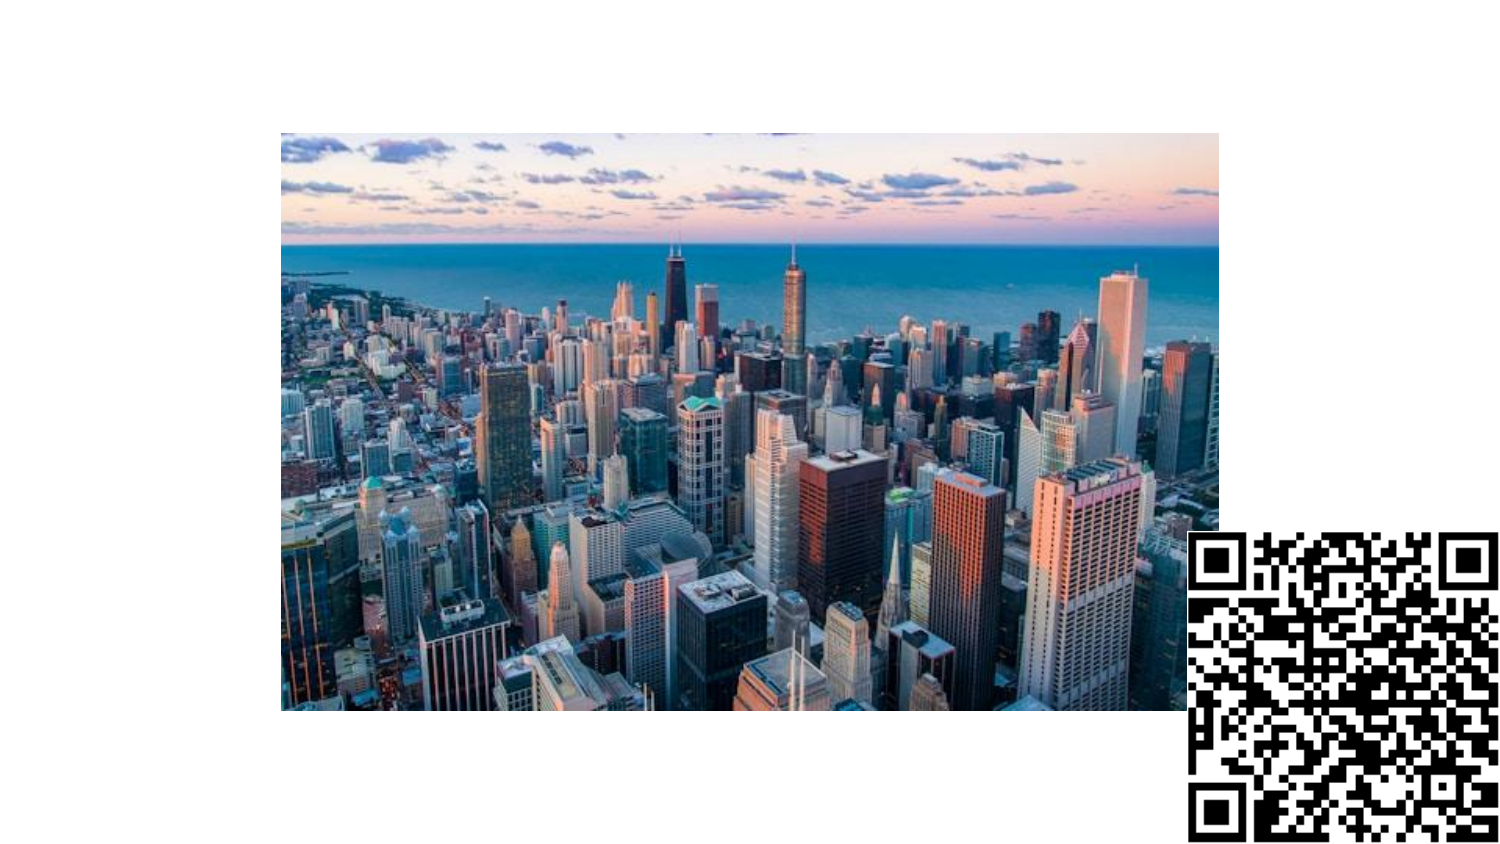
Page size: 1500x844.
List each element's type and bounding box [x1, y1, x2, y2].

picture [281, 133, 1500, 844]
